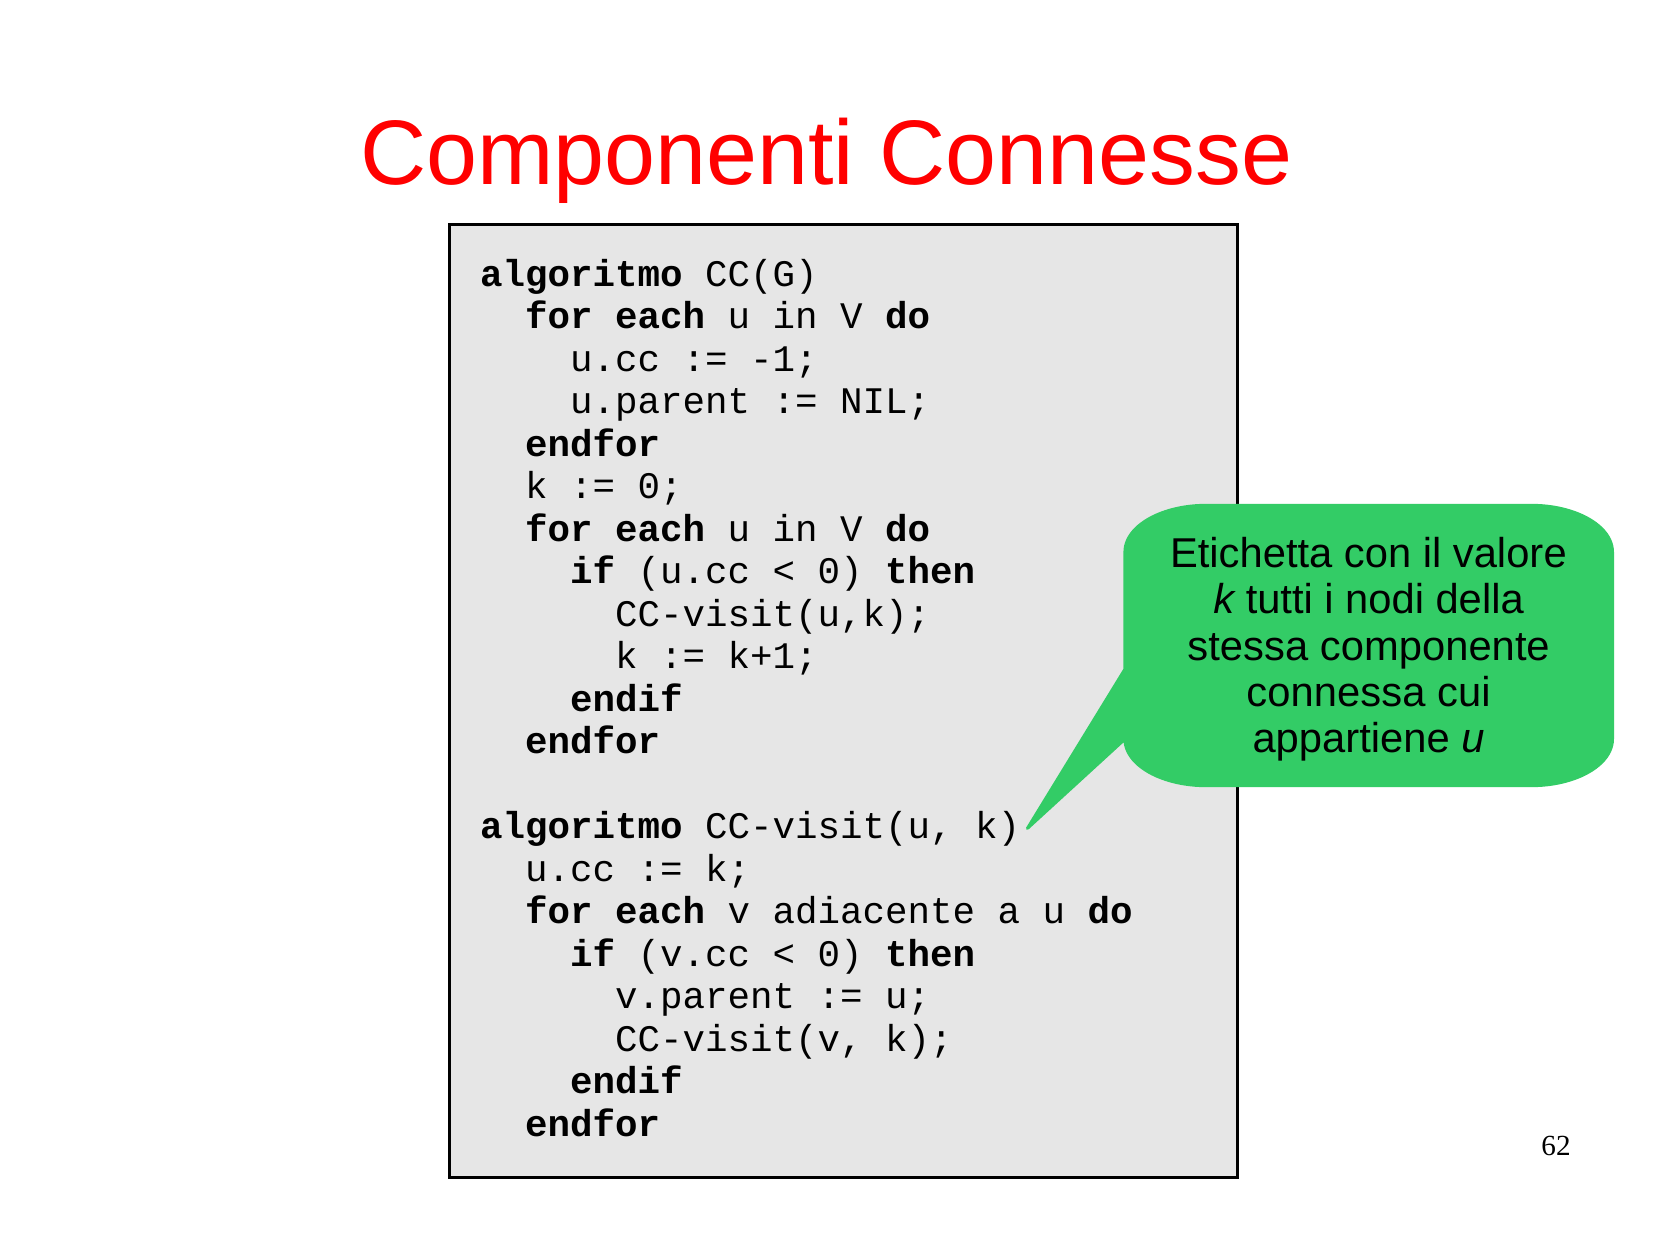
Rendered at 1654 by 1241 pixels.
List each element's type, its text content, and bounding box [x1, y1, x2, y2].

text_box Etichetta con il valore k tutti i nodi della stessa componente connessa cui appartiene u [1027, 505, 1613, 829]
title Componenti Connesse [82, 49, 1571, 257]
text_box algoritmo CC(G) for each u in V do u.cc := -1; u.parent := NIL; endfor k := 0; for each u in V do if (u.cc < 0) then CC-visit(u,k); k := k+1; endif endfor algoritmo CC-visit(u, k) u.cc := k; for each v adiacente a u do if (v.cc < 0) then v.parent := u; CC-visit(v, k); endif endfor [449, 224, 1238, 1178]
